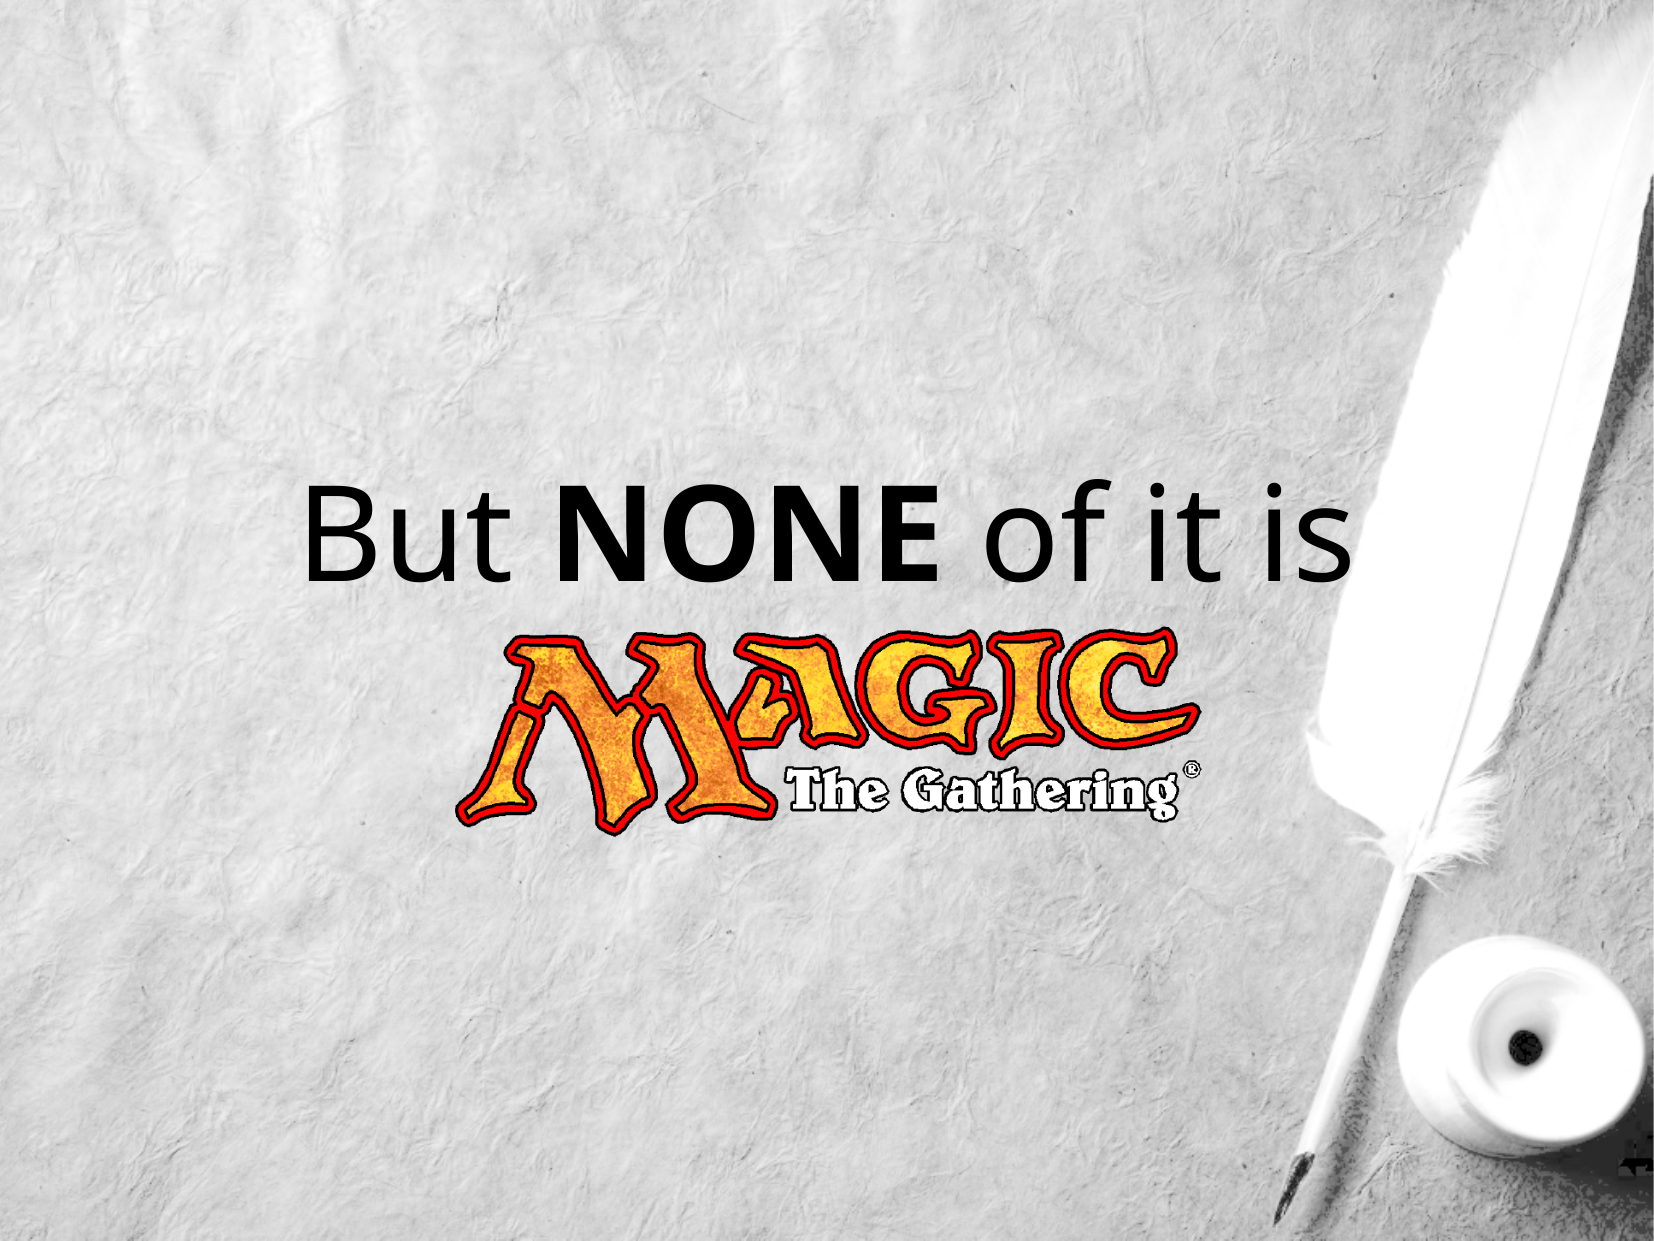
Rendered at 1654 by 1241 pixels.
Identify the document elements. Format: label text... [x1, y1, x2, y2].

subtitle But NONE of it is [82, 49, 1571, 1010]
picture [0, 0, 1654, 1241]
